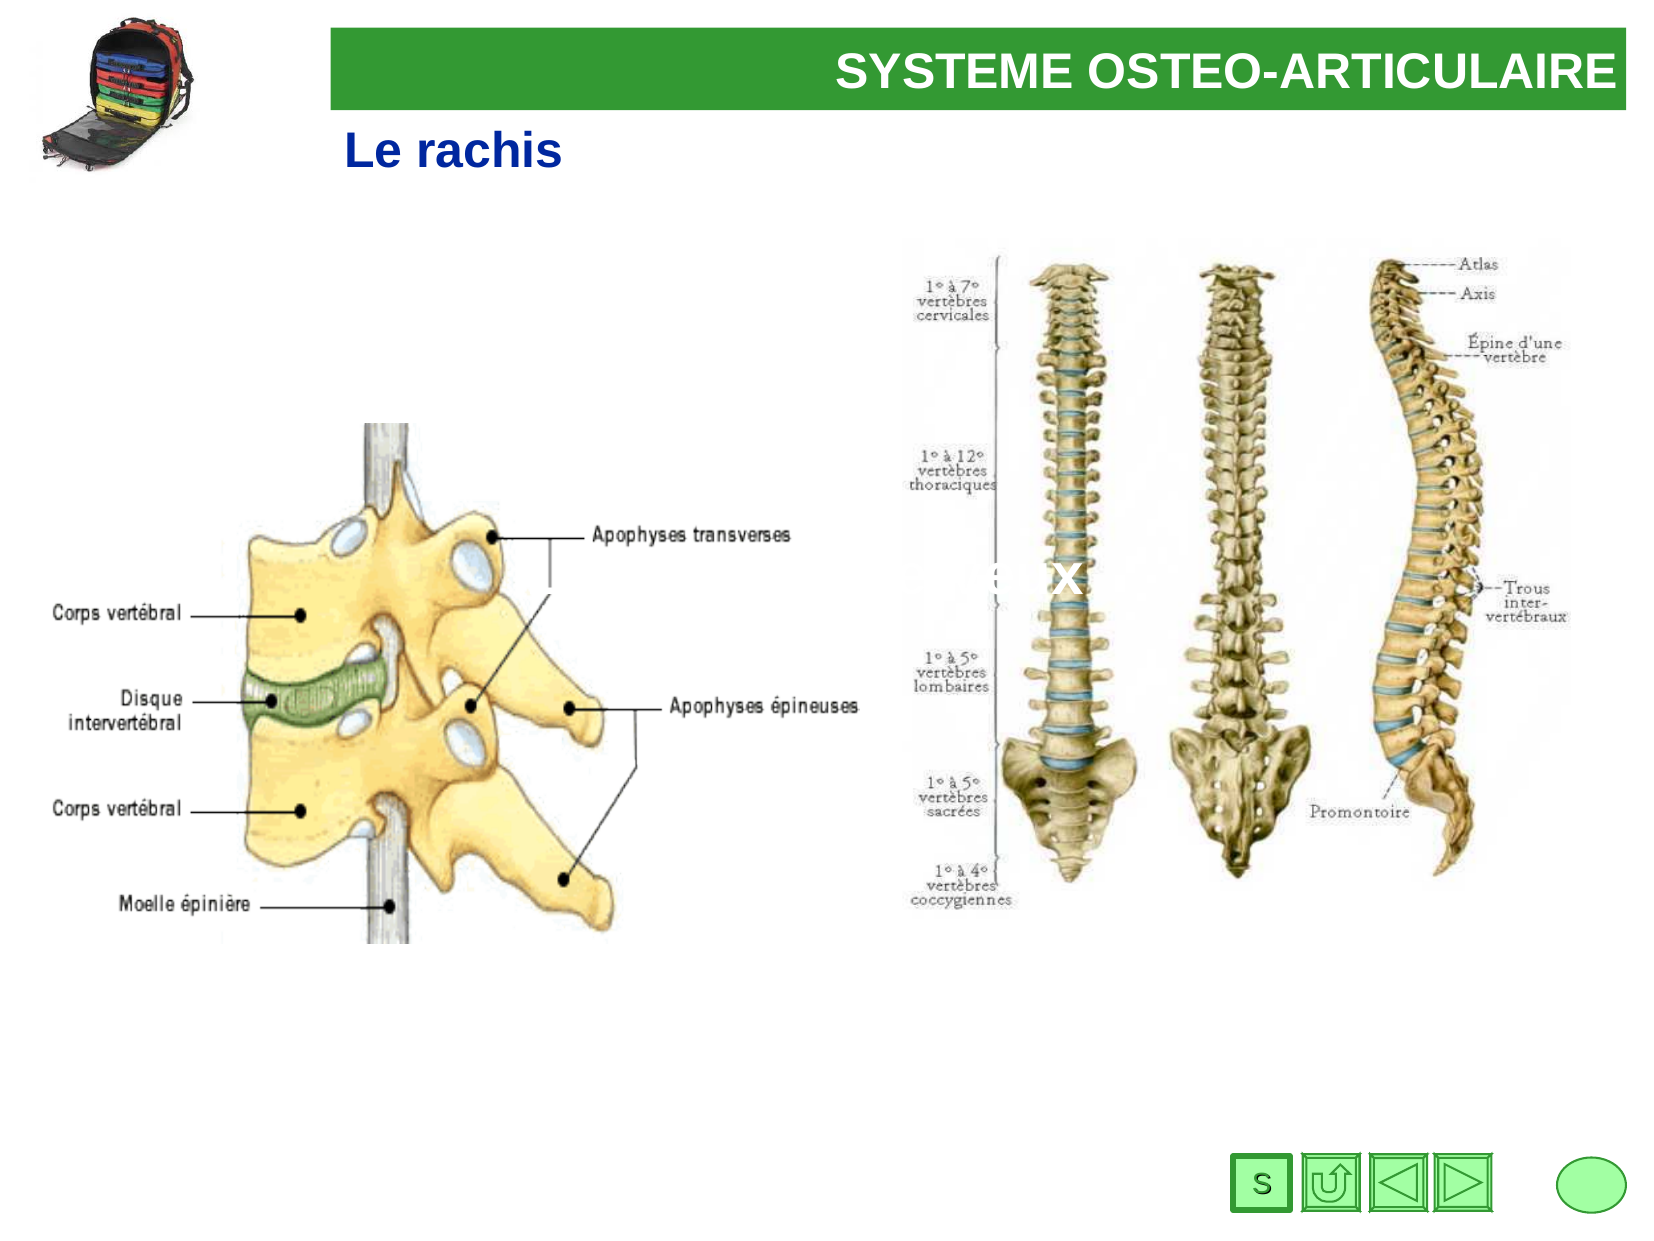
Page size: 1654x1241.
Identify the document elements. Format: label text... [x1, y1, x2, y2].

picture [32, 136, 1628, 1117]
text_box Le système nerveux [511, 534, 1159, 628]
picture [29, 5, 201, 183]
title Le rachis [329, 110, 1625, 194]
title SYSTEME OSTEO-ARTICULAIRE [331, 35, 1619, 107]
text_box [1556, 1157, 1626, 1213]
